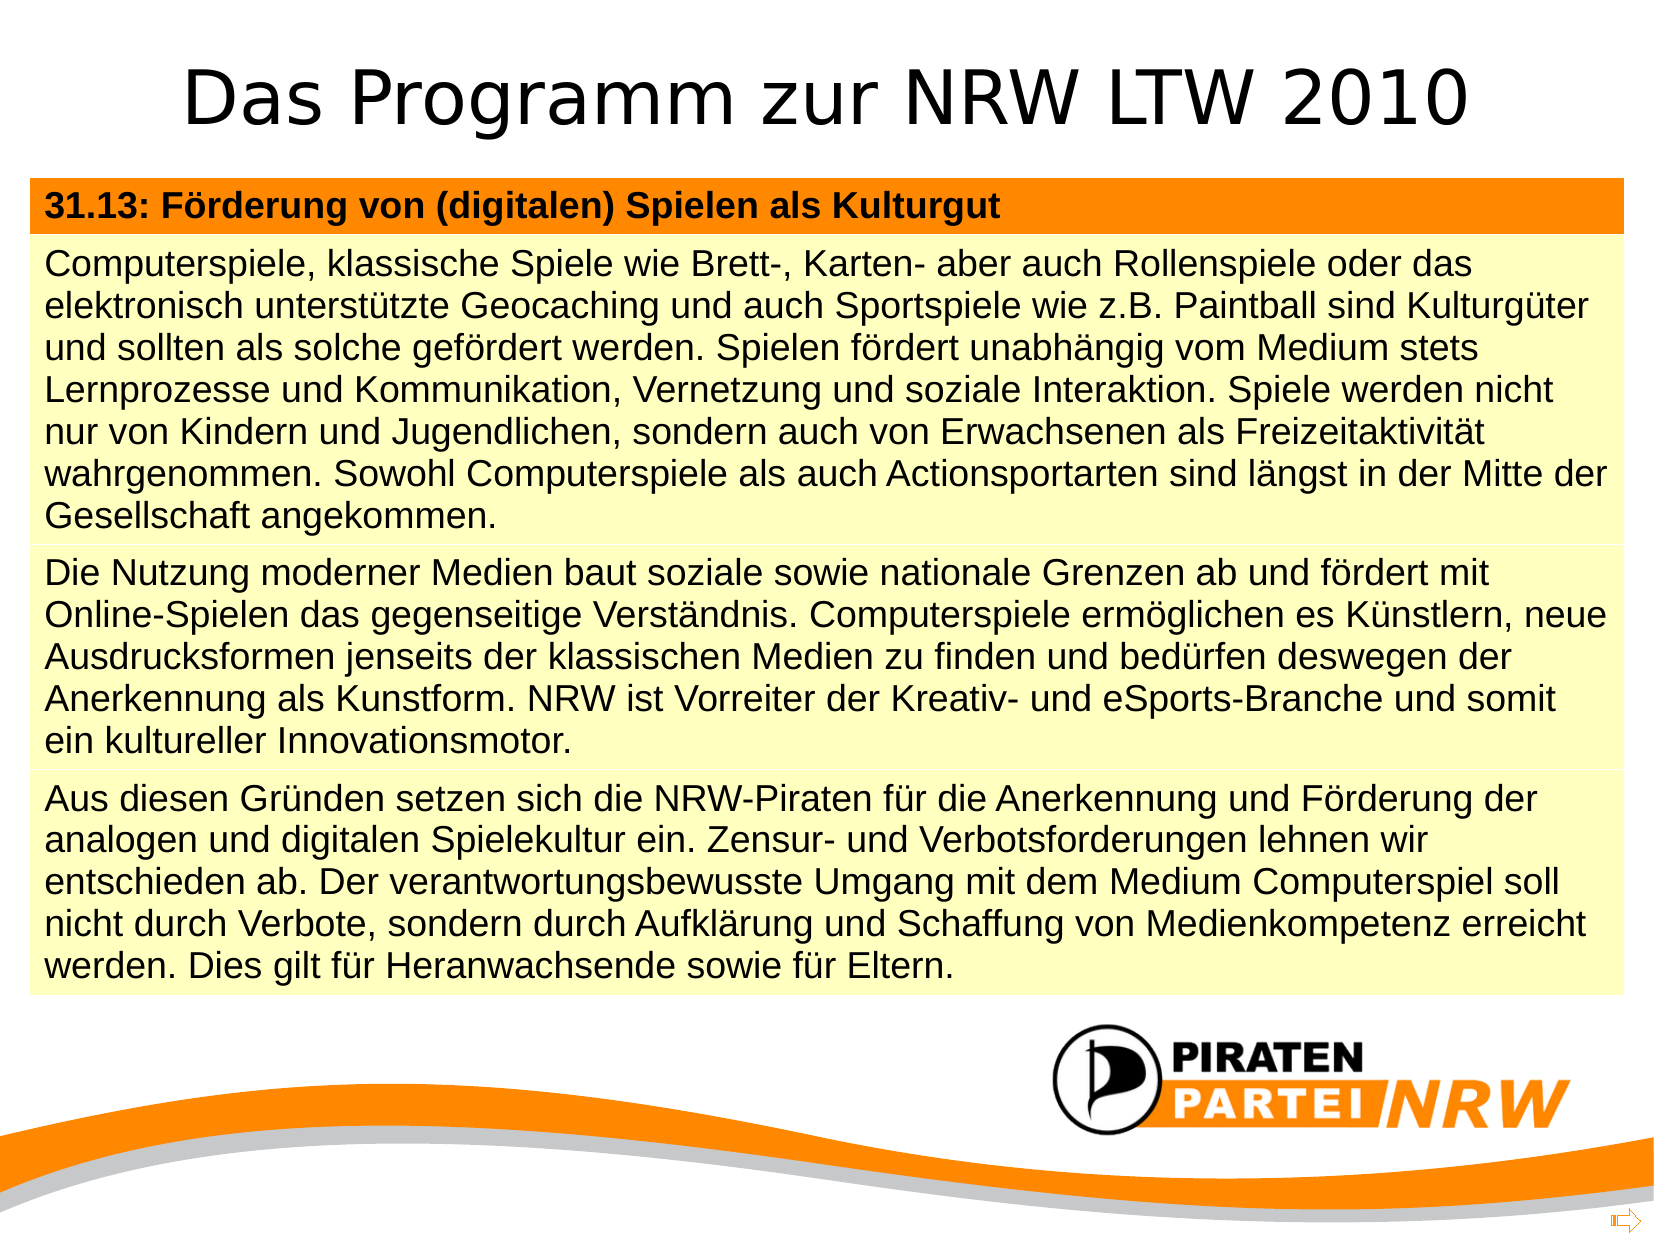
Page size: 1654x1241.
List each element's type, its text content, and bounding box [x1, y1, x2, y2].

title Das Programm zur NRW LTW 2010 [82, 54, 1571, 143]
table_cell Aus diesen Gründen setzen sich die NRW-Piraten für die Anerkennung und Förderung der analogen und digitalen Spielekultur ein. Zensur- und Verbotsforderungen lehnen wir entschieden ab. Der verantwortungsbewusste Umgang mit dem Medium Computerspiel soll nicht durch Verbote, sondern durch Aufklärung und Schaffung von Medienkompetenz erreicht werden. Dies gilt für Heranwachsende sowie für Eltern. [30, 770, 1624, 995]
picture [1045, 1021, 1579, 1140]
table_header 31.13: Förderung von (digitalen) Spielen als Kulturgut [30, 178, 1624, 234]
table_cell Die Nutzung moderner Medien baut soziale sowie nationale Grenzen ab und fördert mit Online-Spielen das gegenseitige Verständnis. Computerspiele ermöglichen es Künstlern, neue Ausdrucksformen jenseits der klassischen Medien zu finden und bedürfen deswegen der Anerkennung als Kunstform. NRW ist Vorreiter der Kreativ- und eSports-Branche und somit ein kultureller Innovationsmotor. [30, 545, 1624, 769]
table_cell Computerspiele, klassische Spiele wie Brett-, Karten- aber auch Rollenspiele oder das elektronisch unterstützte Geocaching und auch Sportspiele wie z.B. Paintball sind Kulturgüter und sollten als solche gefördert werden. Spielen fördert unabhängig vom Medium stets Lernprozesse und Kommunikation, Vernetzung und soziale Interaktion. Spiele werden nicht nur von Kindern und Jugendlichen, sondern auch von Erwachsenen als Freizeitaktivität wahrgenommen. Sowohl Computerspiele als auch Actionsportarten sind längst in der Mitte der Gesellschaft angekommen. [30, 235, 1624, 544]
